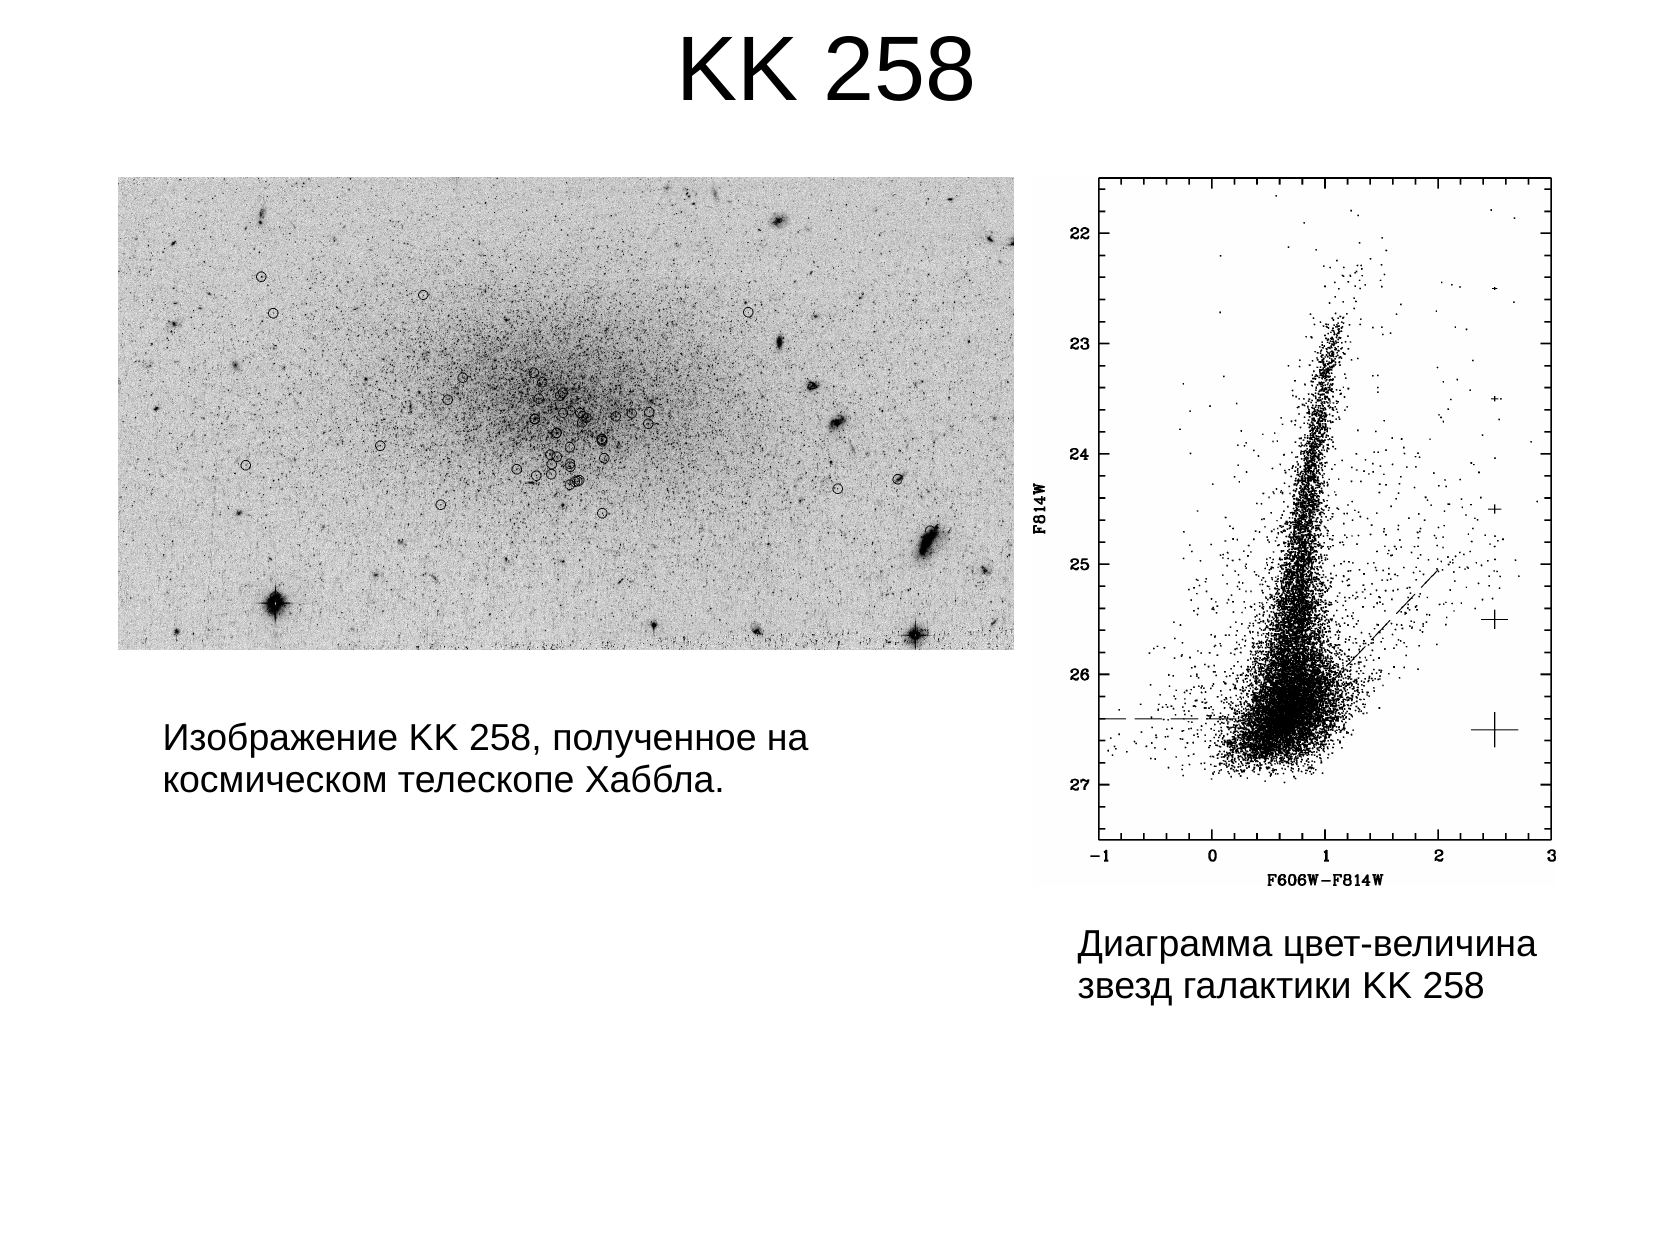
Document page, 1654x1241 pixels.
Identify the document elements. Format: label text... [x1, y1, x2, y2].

title KK 258 [82, 0, 1571, 139]
picture [1033, 177, 1556, 886]
text_box Диаграмма цвет-величина звезд галактики KK 258 [1062, 915, 1565, 1034]
picture [118, 177, 1014, 650]
text_box Изображение KK 258, полученное на космическом телескопе Хаббла. [147, 708, 975, 808]
